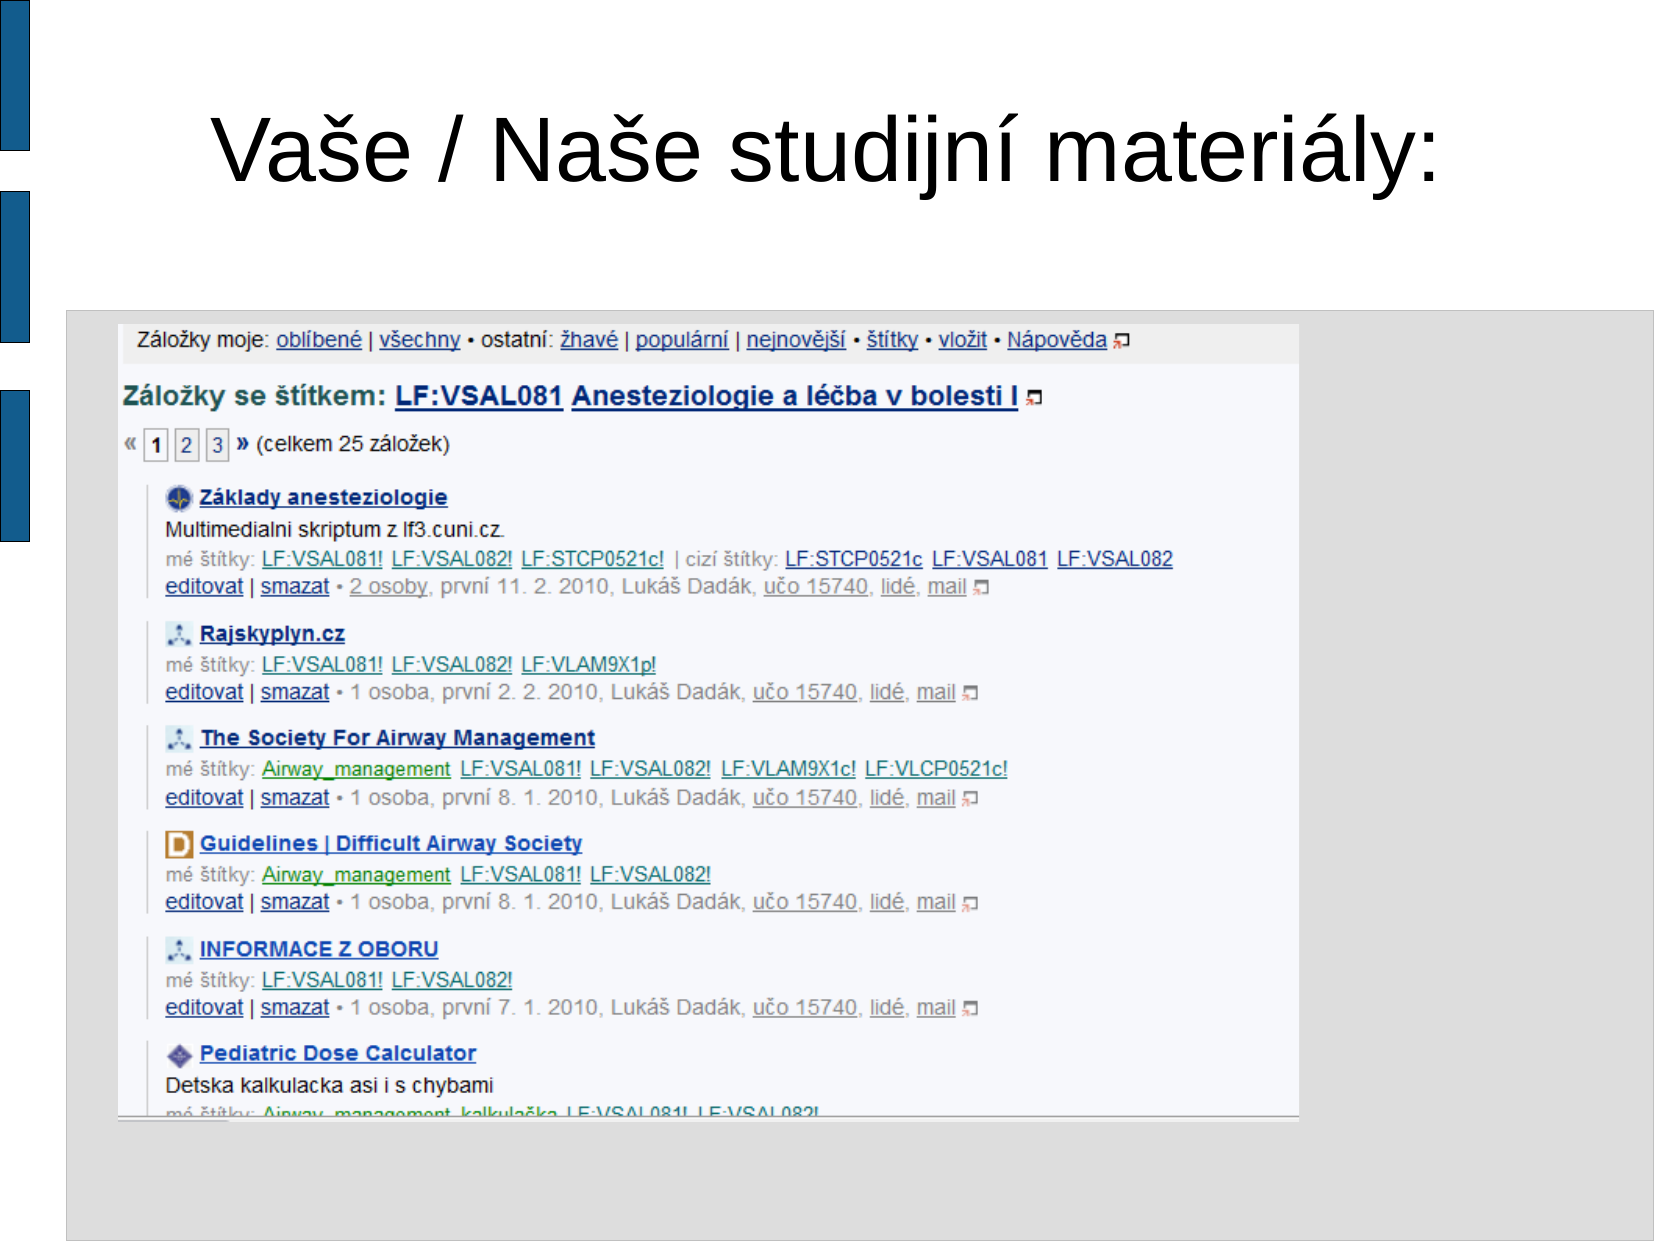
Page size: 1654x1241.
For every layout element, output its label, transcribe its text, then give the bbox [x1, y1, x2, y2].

picture [118, 324, 1300, 1122]
title Vaše / Naše studijní materiály: [121, 53, 1534, 246]
